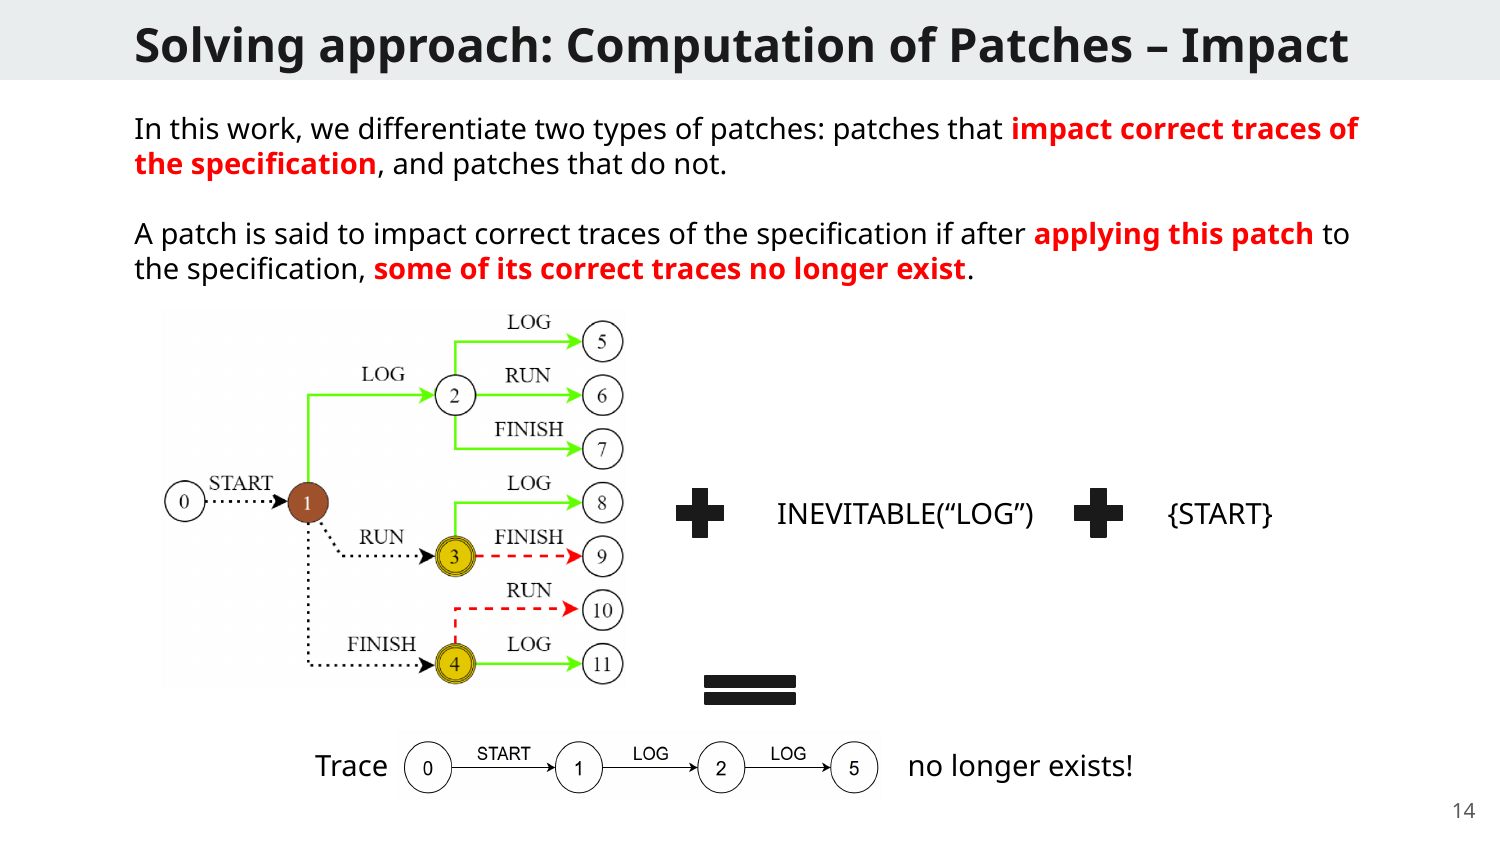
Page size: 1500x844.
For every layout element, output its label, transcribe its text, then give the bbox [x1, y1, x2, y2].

text_box {START} [1119, 480, 1321, 546]
picture [162, 310, 625, 688]
text_box Trace no longer exists! [300, 731, 397, 797]
text_box [1075, 488, 1119, 537]
text_box [705, 692, 795, 705]
text_box In this work, we differentiate two types of patches: patches that impact correct traces of the specification, and patches that do not. A patch is said to impact correct traces of the specification if after applying this patch to the specification, some of its correct traces no longer exist. [119, 95, 1381, 301]
title Solving approach: Computation of Patches – Impact [119, 0, 1381, 88]
text_box INEVITABLE(“LOG”) [728, 480, 1083, 546]
text_box Trace no longer exists! [881, 731, 1200, 797]
text_box [705, 675, 795, 688]
picture [397, 731, 881, 798]
text_box [676, 488, 724, 537]
slide_number <numéro> [1400, 779, 1491, 844]
